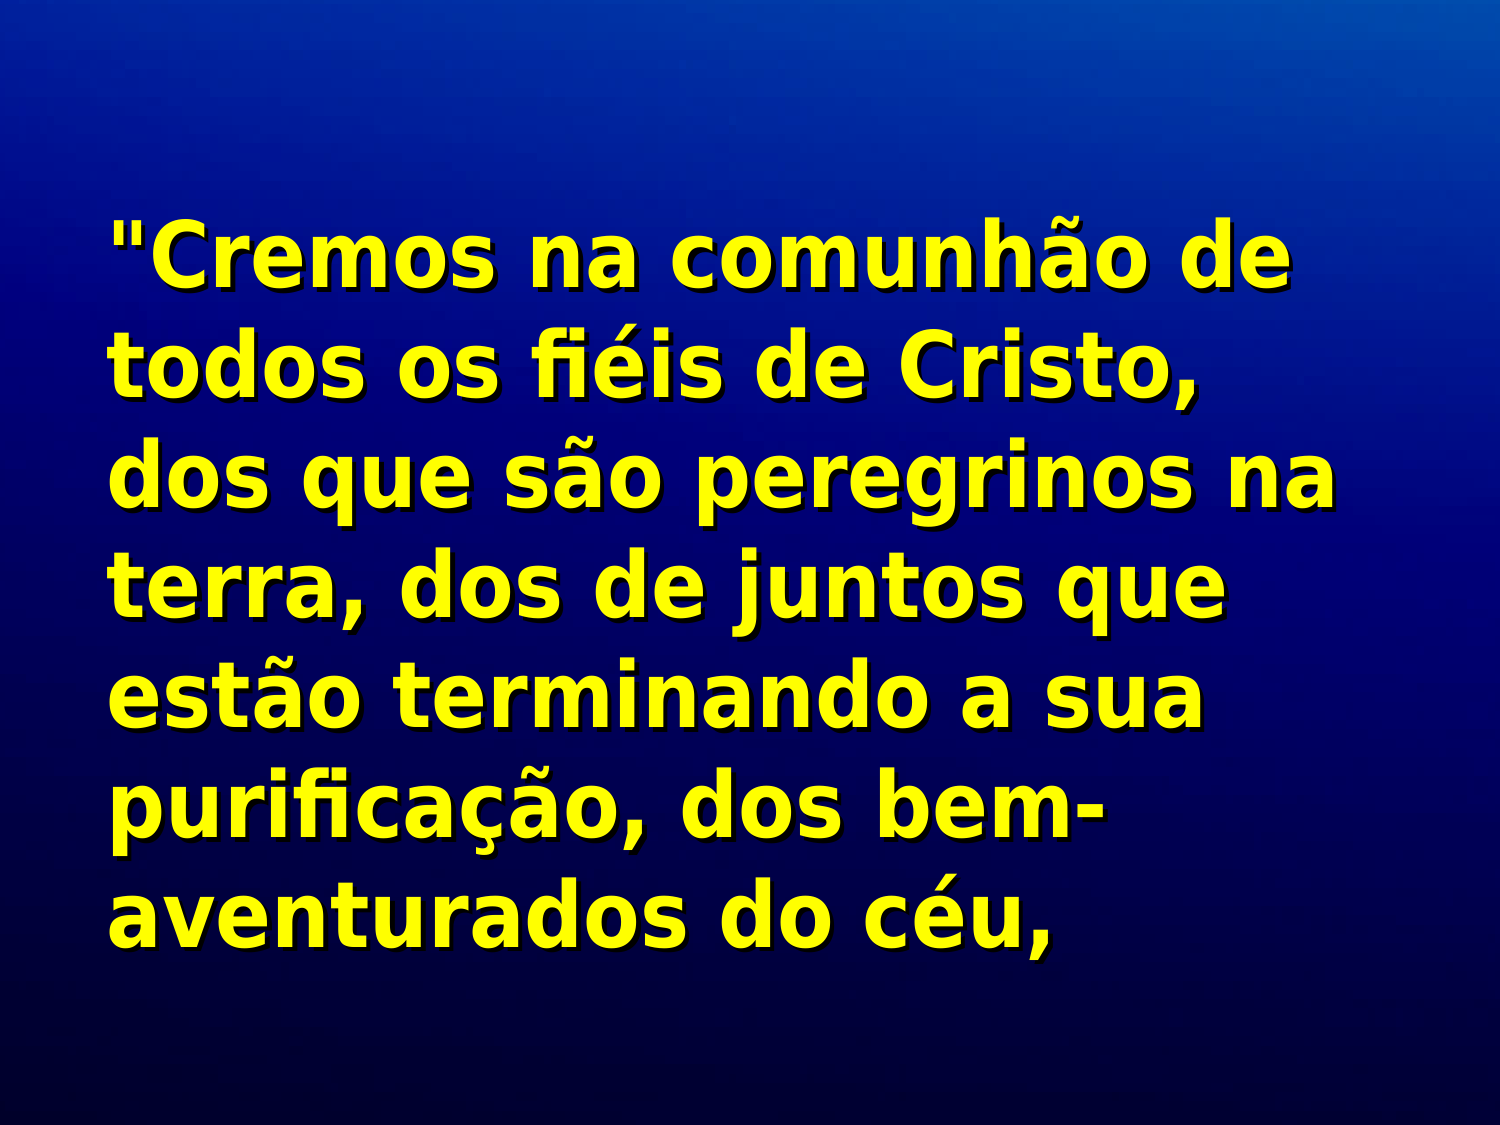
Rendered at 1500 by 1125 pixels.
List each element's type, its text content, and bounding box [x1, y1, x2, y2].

picture [0, 0, 1500, 1125]
text_box "Cremos na comunhão de todos os fiéis de Cristo, dos que são peregrinos na terra, dos de juntos que estão terminando a sua purificação, dos bem-aventurados do céu, [92, 82, 1418, 1040]
